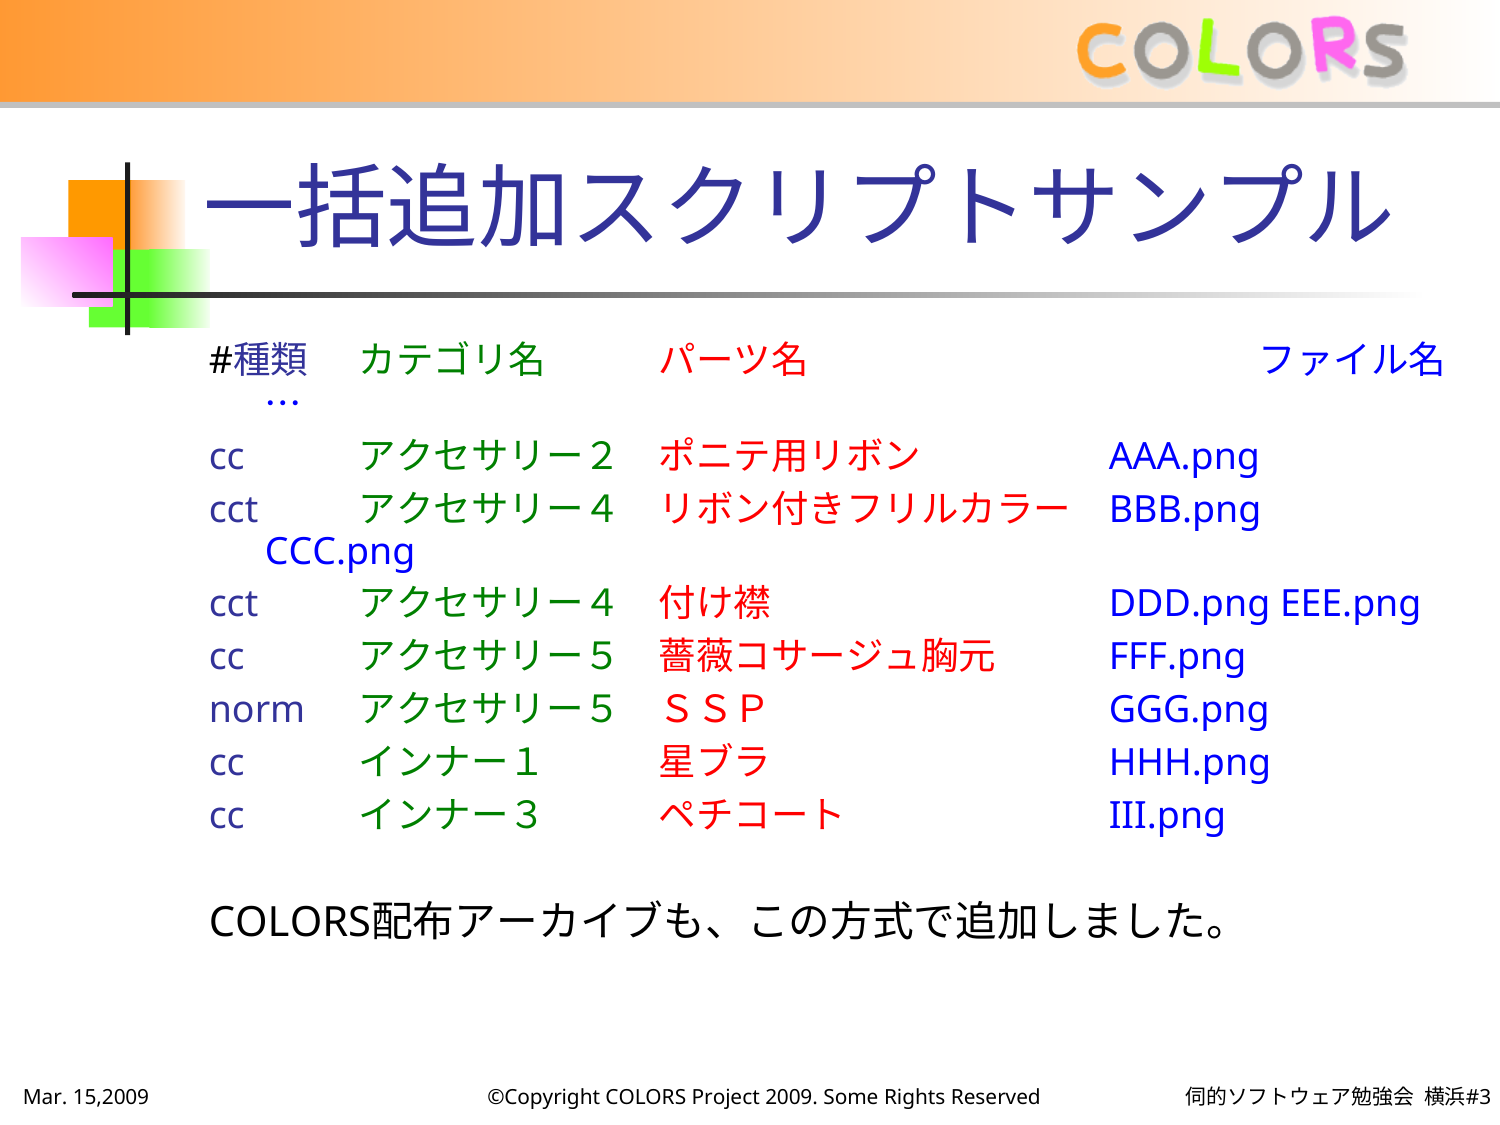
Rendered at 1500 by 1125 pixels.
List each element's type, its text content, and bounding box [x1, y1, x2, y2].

title 一括追加スクリプトサンプル [188, 35, 1468, 276]
list #種類 カテゴリ名 パーツ名 ファイル名… cc アクセサリー２ ポニテ用リボン AAA.png cct アクセサリー４ リボン付きフリルカラー BBB.png CCC.png cct アクセサリー４ 付け襟 DDD.png EEE.png cc アクセサリー５ 薔薇コサージュ胸元 FFF.png norm アクセサリー５ ＳＳＰ GGG.png cc インナー１ 星ブラ HHH.png cc インナー３ ペチコート III.png COLORS配布アーカイブも、この方式で追加しました。 [193, 331, 1469, 1007]
